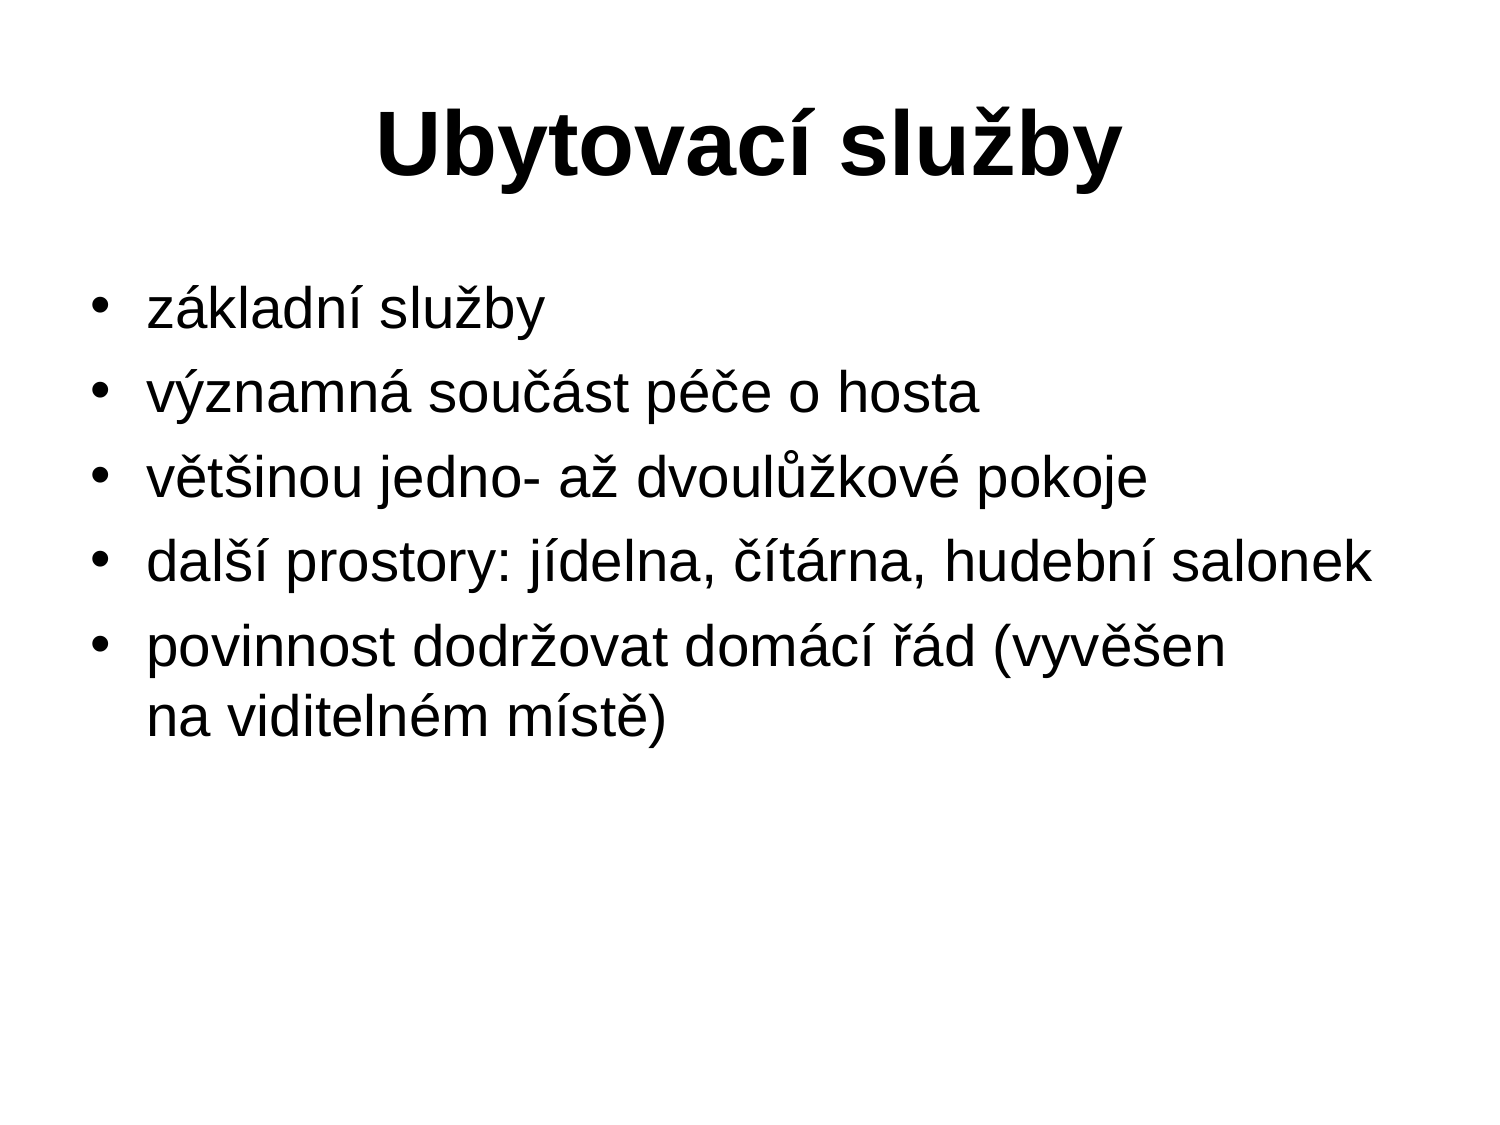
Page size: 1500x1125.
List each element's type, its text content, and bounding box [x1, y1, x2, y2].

title Ubytovací služby [75, 45, 1426, 233]
list základní služby významná součást péče o hosta většinou jedno- až dvoulůžkové pokoje další prostory: jídelna, čítárna, hudební salonek povinnost dodržovat domácí řád (vyvěšen na viditelném místě) [75, 262, 1426, 1006]
